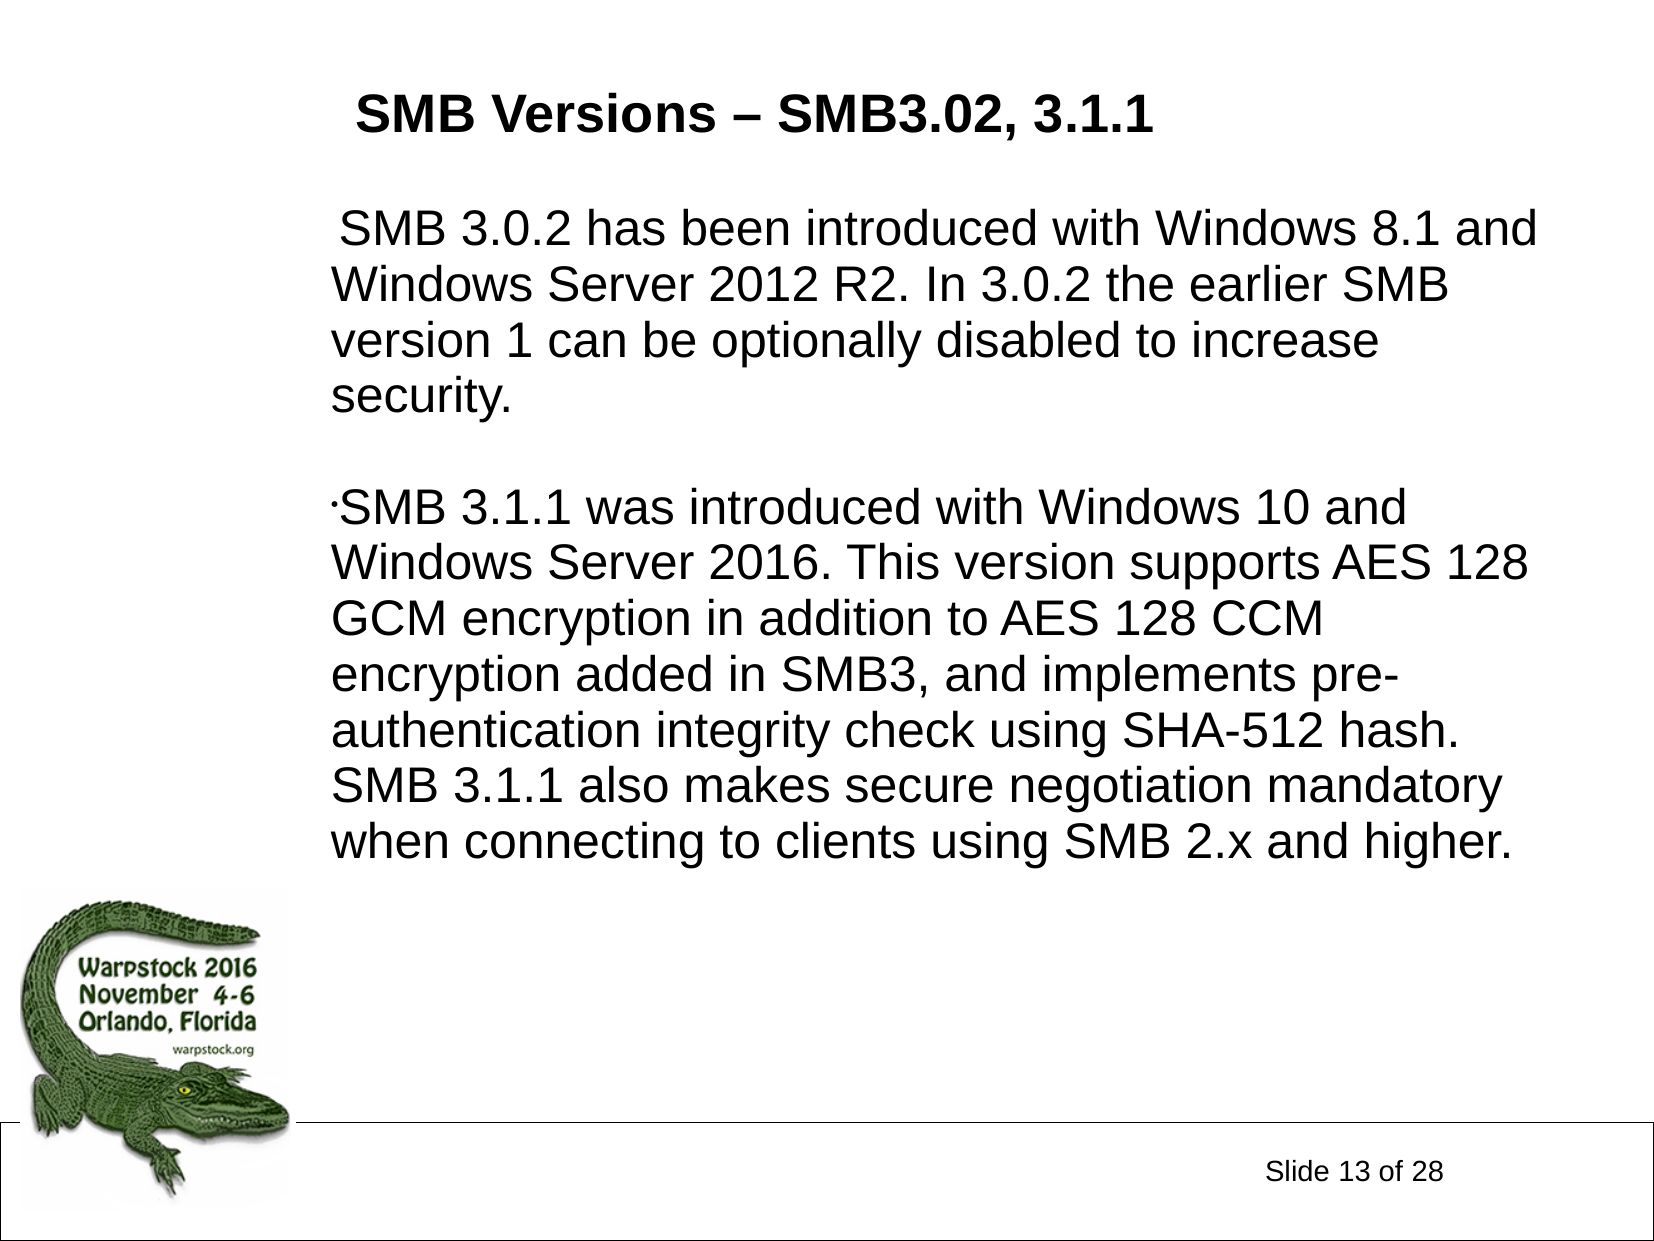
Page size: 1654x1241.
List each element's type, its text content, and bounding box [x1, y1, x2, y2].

picture [20, 888, 296, 1211]
subtitle SMB 3.0.2 has been introduced with Windows 8.1 and Windows Server 2012 R2. In 3.0.2 the earlier SMB version 1 can be optionally disabled to increase security. SMB 3.1.1 was introduced with Windows 10 and Windows Server 2016. This version supports AES 128 GCM encryption in addition to AES 128 CCM encryption added in SMB3, and implements pre-authentication integrity check using SHA-512 hash. SMB 3.1.1 also makes secure negotiation mandatory when connecting to clients using SMB 2.x and higher. [318, 200, 1565, 1004]
title SMB Versions – SMB3.02, 3.1.1 [324, 49, 1571, 178]
